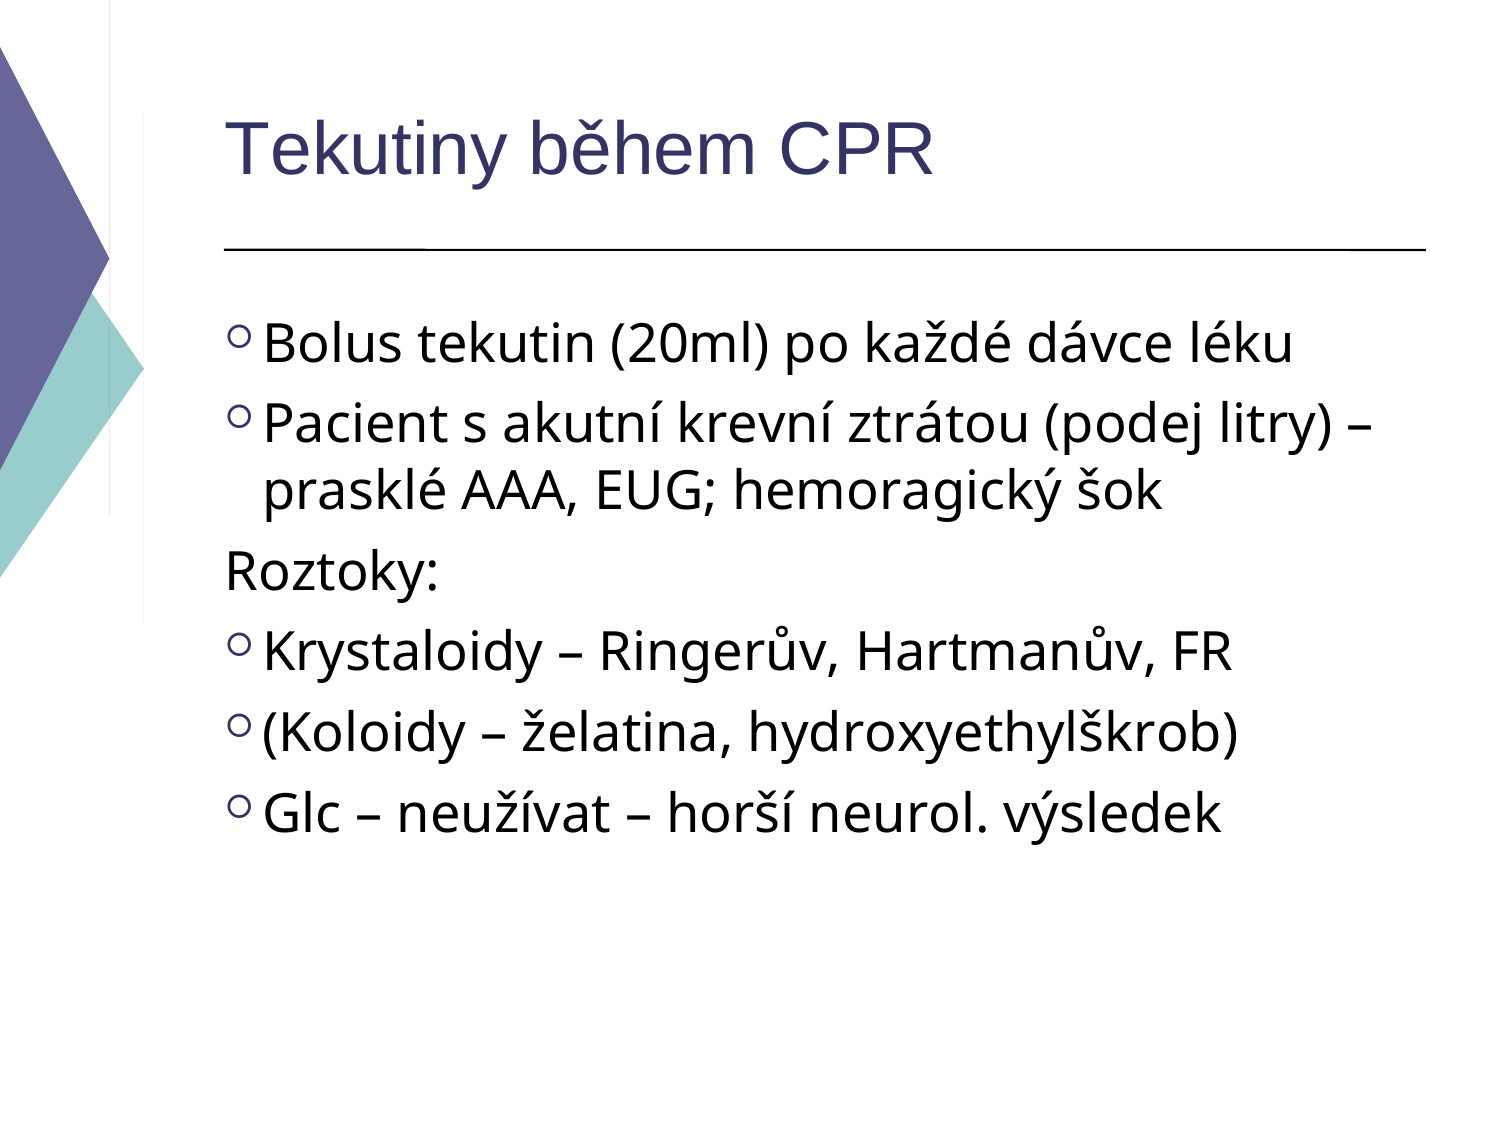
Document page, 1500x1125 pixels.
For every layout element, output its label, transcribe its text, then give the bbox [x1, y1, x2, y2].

list Bolus tekutin (20ml) po každé dávce léku Pacient s akutní krevní ztrátou (podej litry) – prasklé AAA, EUG; hemoragický šok Roztoky: Krystaloidy – Ringerův, Hartmanův, FR (Koloidy – želatina, hydroxyethylškrob) Glc – neužívat – horší neurol. výsledek [224, 299, 1424, 1034]
title Tekutiny během CPR [224, 36, 1424, 242]
